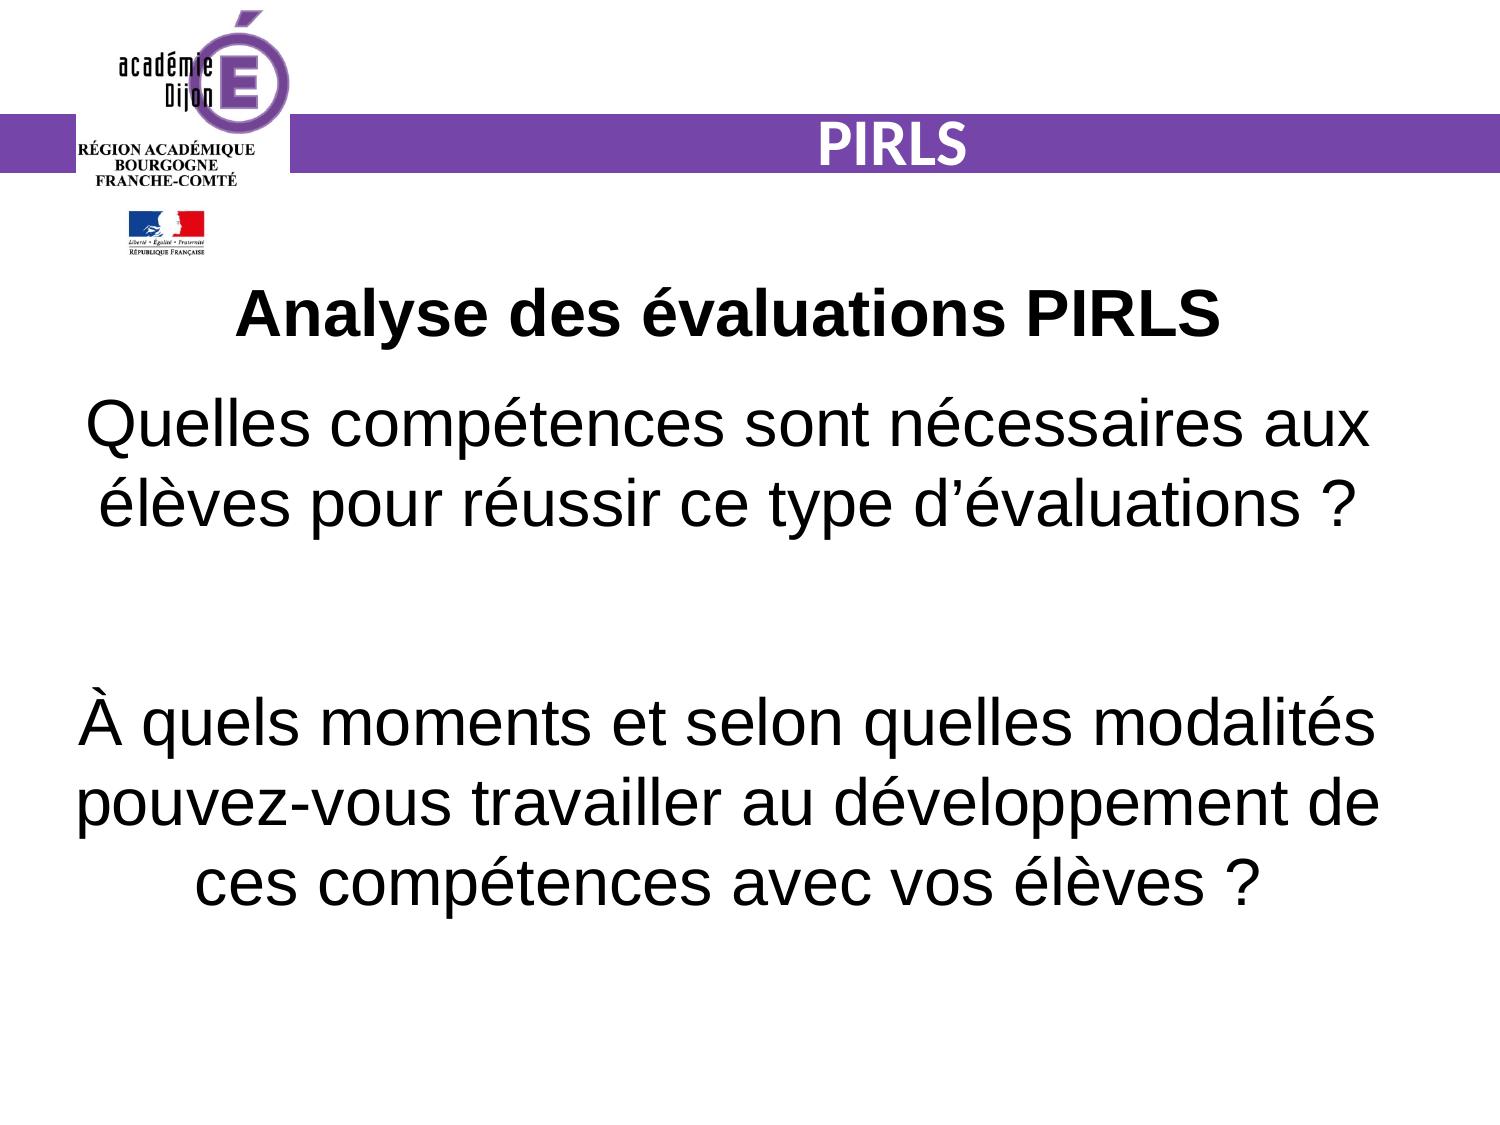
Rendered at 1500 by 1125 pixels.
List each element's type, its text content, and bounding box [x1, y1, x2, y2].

picture [76, 8, 290, 256]
title PIRLS [360, 45, 1426, 233]
list Analyse des évaluations PIRLS Quelles compétences sont nécessaires aux élèves pour réussir ce type d’évaluations ? À quels moments et selon quelles modalités pouvez-vous travailler au développement de ces compétences avec vos élèves ? [75, 269, 1425, 923]
